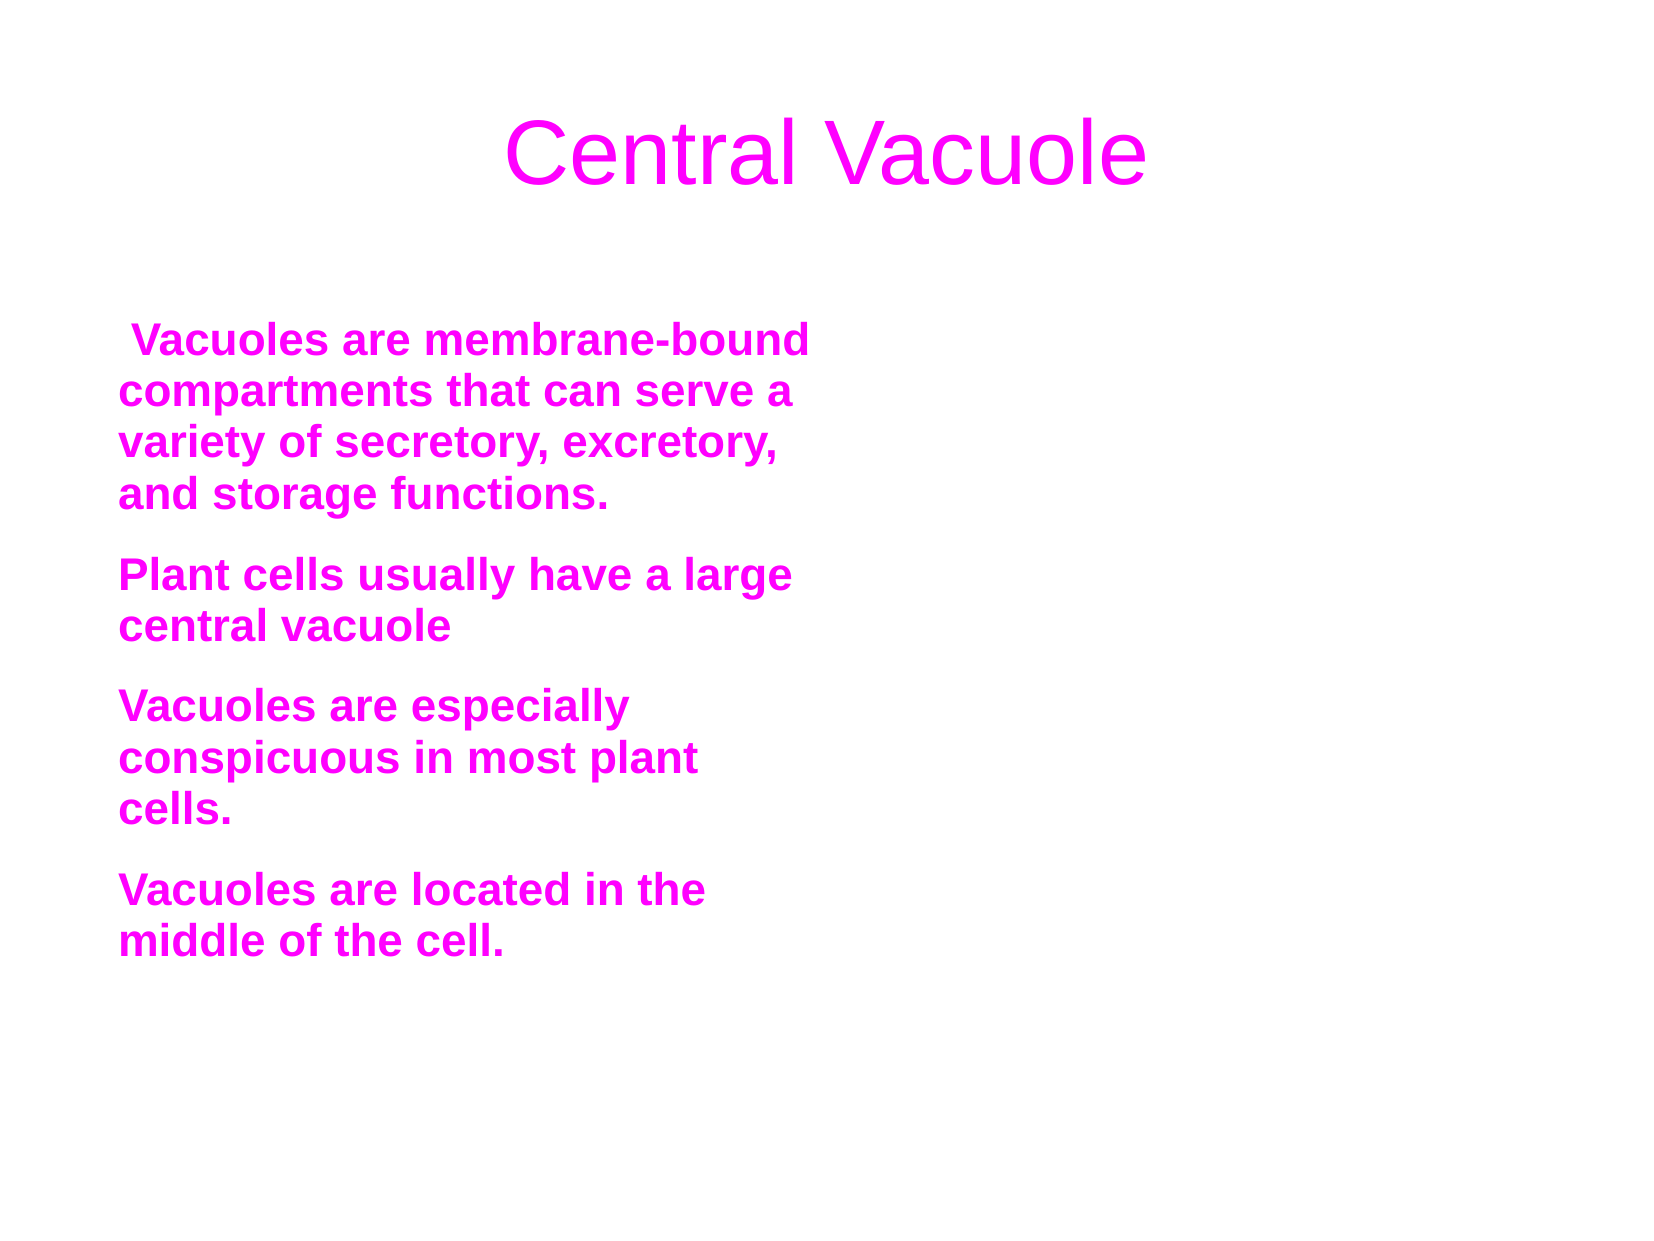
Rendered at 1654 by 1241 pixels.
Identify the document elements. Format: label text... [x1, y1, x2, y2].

title Central Vacuole [82, 49, 1571, 257]
list Vacuoles are membrane-bound compartments that can serve a variety of secretory, excretory, and storage functions. Plant cells usually have a large central vacuole Vacuoles are especially conspicuous in most plant cells. Vacuoles are located in the middle of the cell. [118, 313, 813, 1013]
